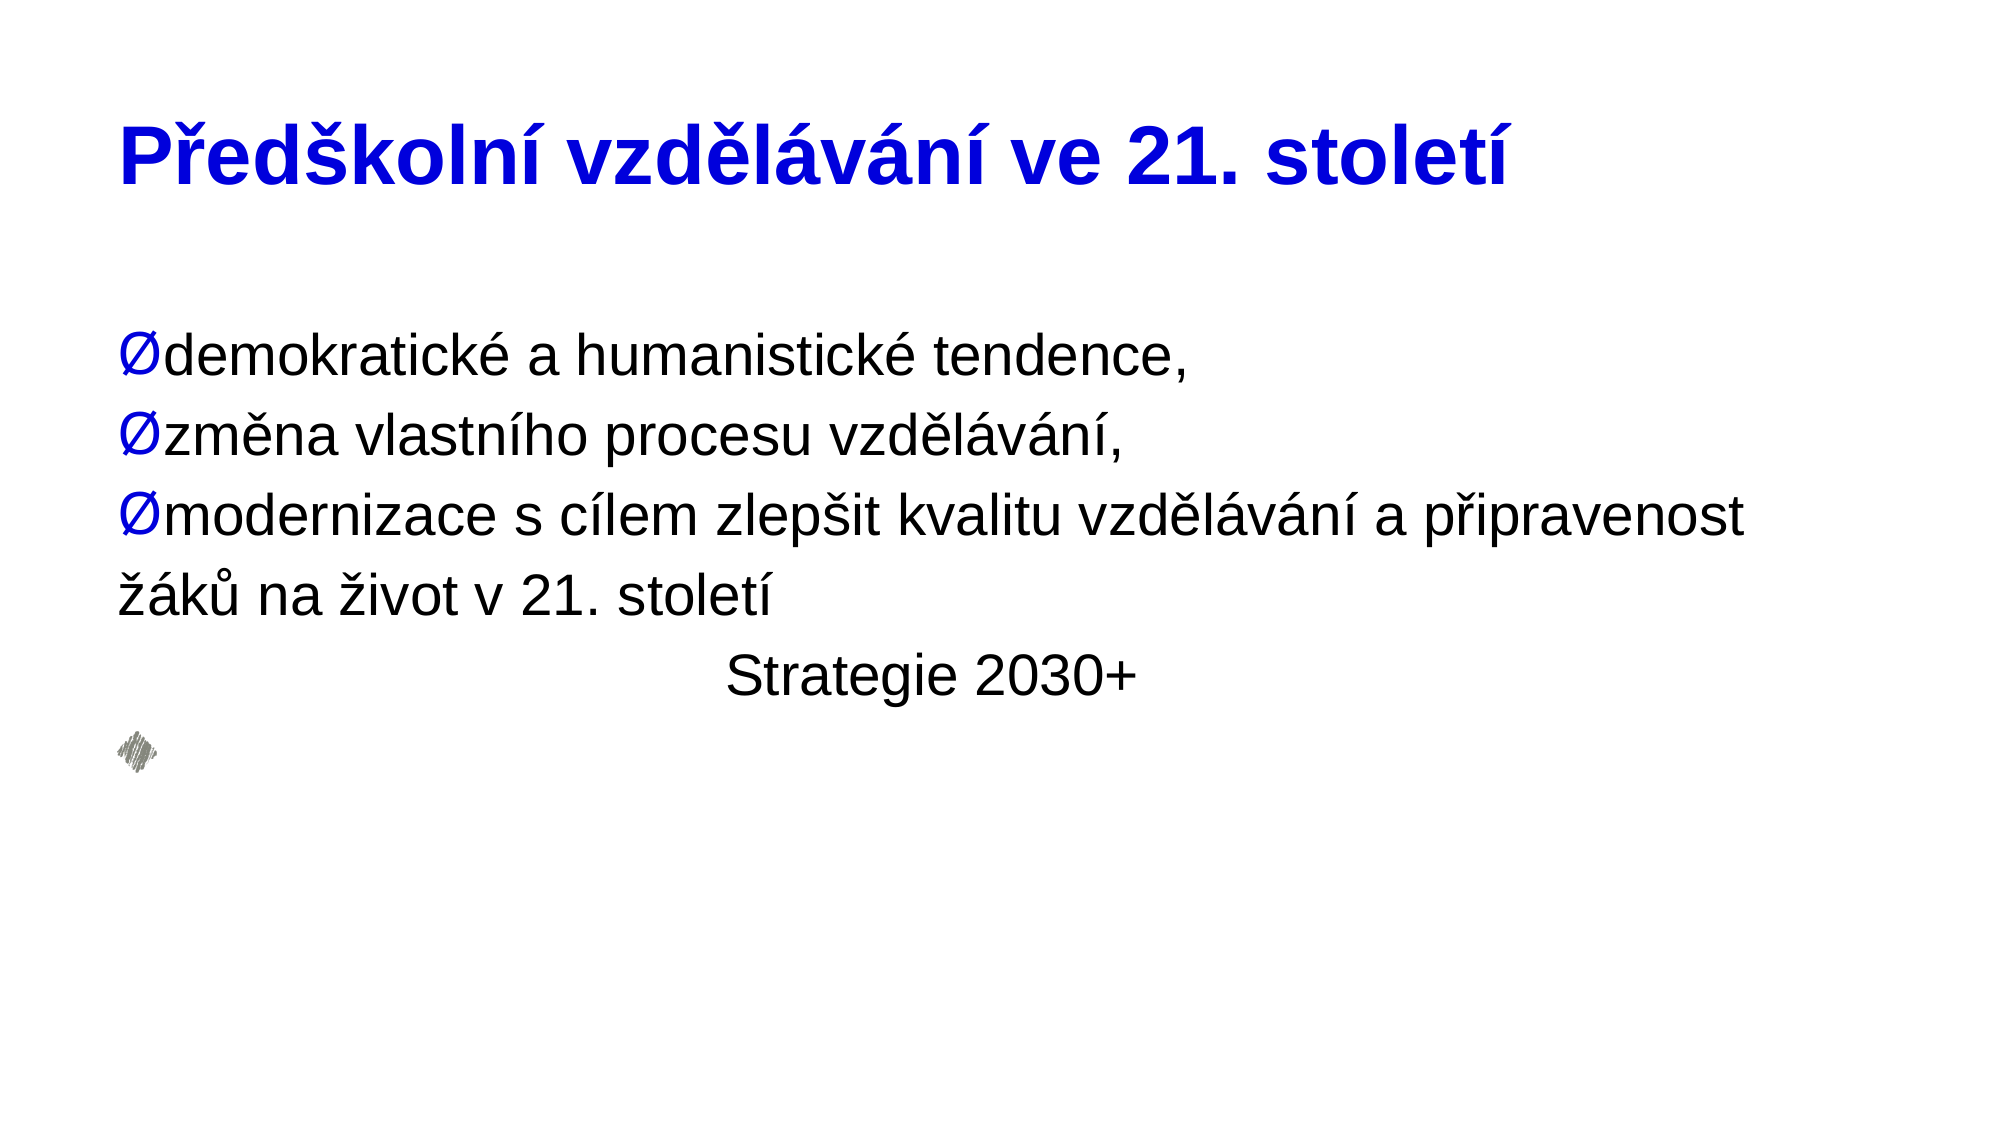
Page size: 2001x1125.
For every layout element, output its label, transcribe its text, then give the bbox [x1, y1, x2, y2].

title Předškolní vzdělávání ve 21. století [310, 99, 1474, 317]
text_box [499, 524, 1500, 601]
list demokratické a humanistické tendence, změna vlastního procesu vzdělávání, modernizace s cílem zlepšit kvalitu vzdělávání a připravenost žáků na život v 21. století Strategie 2030+ [350, 354, 1513, 992]
